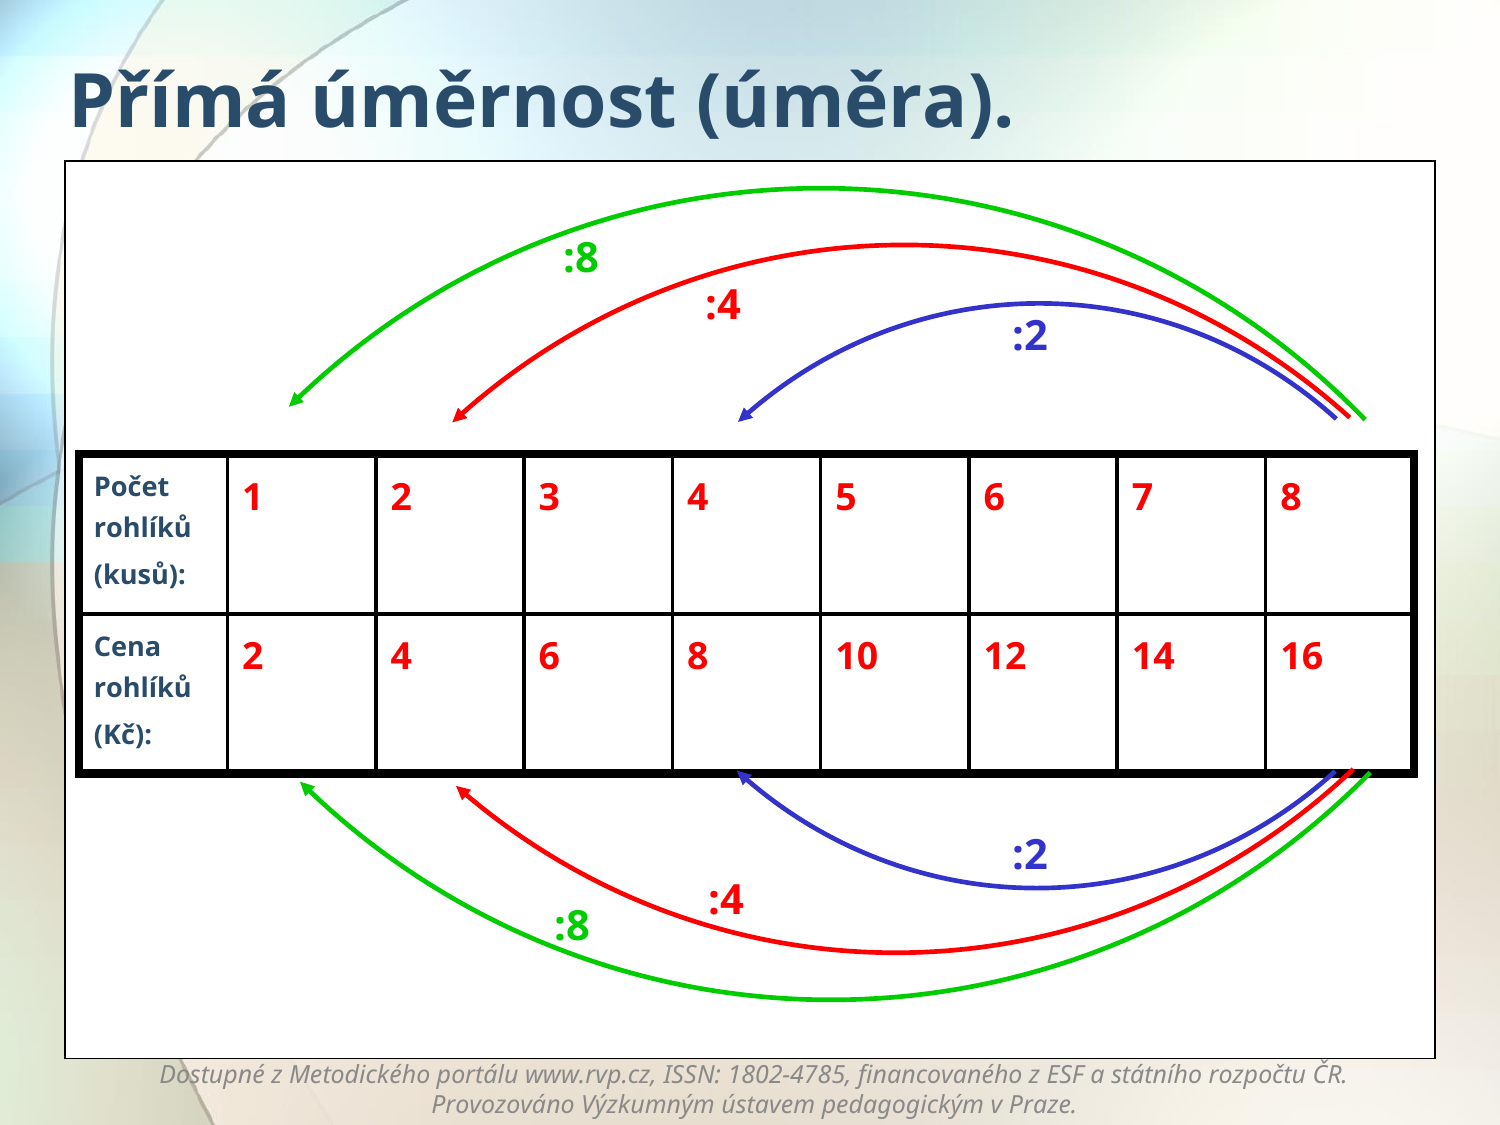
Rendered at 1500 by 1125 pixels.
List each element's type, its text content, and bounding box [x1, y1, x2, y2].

table_cell 2 [229, 616, 374, 769]
text_box [64, 160, 1436, 1059]
table_header 4 [674, 458, 819, 612]
text_box :8 [539, 888, 706, 960]
picture [0, 0, 1500, 1125]
table_cell 16 [1267, 616, 1410, 769]
table_header 6 [971, 458, 1115, 612]
table_cell 4 [378, 616, 522, 769]
text_box :8 [549, 220, 715, 291]
table_header 3 [526, 458, 671, 612]
table_cell 12 [971, 616, 1115, 769]
table_header 5 [822, 458, 967, 612]
table_header Počet rohlíků (kusů): [83, 458, 226, 612]
table_cell 6 [526, 616, 671, 769]
table_header 8 [1267, 458, 1410, 612]
table_header 7 [1119, 458, 1264, 612]
text_box :4 [693, 862, 824, 934]
text_box :4 [690, 267, 821, 339]
table_cell Cena rohlíků (Kč): [83, 616, 226, 769]
table_cell 10 [822, 616, 967, 769]
text_box :2 [997, 297, 1128, 369]
table_cell 8 [674, 616, 819, 769]
title Přímá úměrnost (úměra). [53, 31, 1379, 182]
table_header 1 [229, 458, 374, 612]
table_cell 14 [1119, 616, 1264, 769]
table_header 2 [378, 458, 522, 612]
text_box :2 [997, 817, 1128, 889]
text_box :8 [671, 284, 690, 291]
